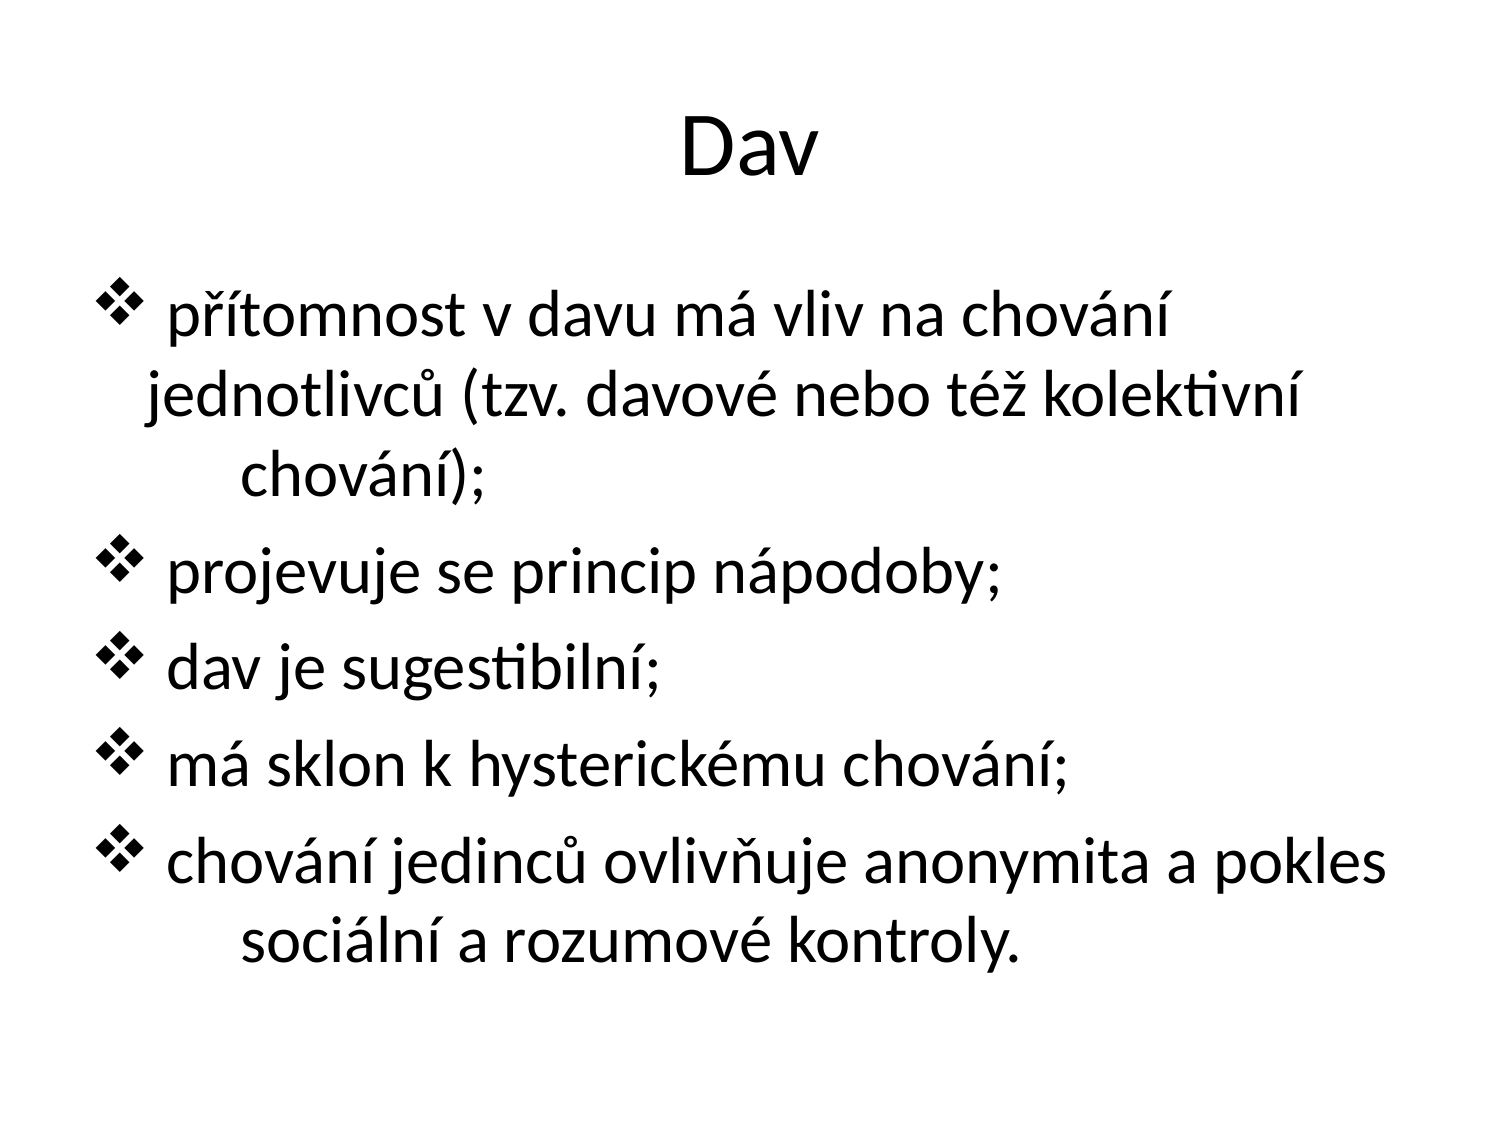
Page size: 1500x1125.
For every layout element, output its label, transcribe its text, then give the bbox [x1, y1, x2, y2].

title Dav [75, 45, 1426, 233]
list přítomnost v davu má vliv na chování jednotlivců (tzv. davové nebo též kolektivní chování); projevuje se princip nápodoby; dav je sugestibilní; má sklon k hysterickému chování; chování jedinců ovlivňuje anonymita a pokles sociální a rozumové kontroly. [75, 262, 1426, 1081]
